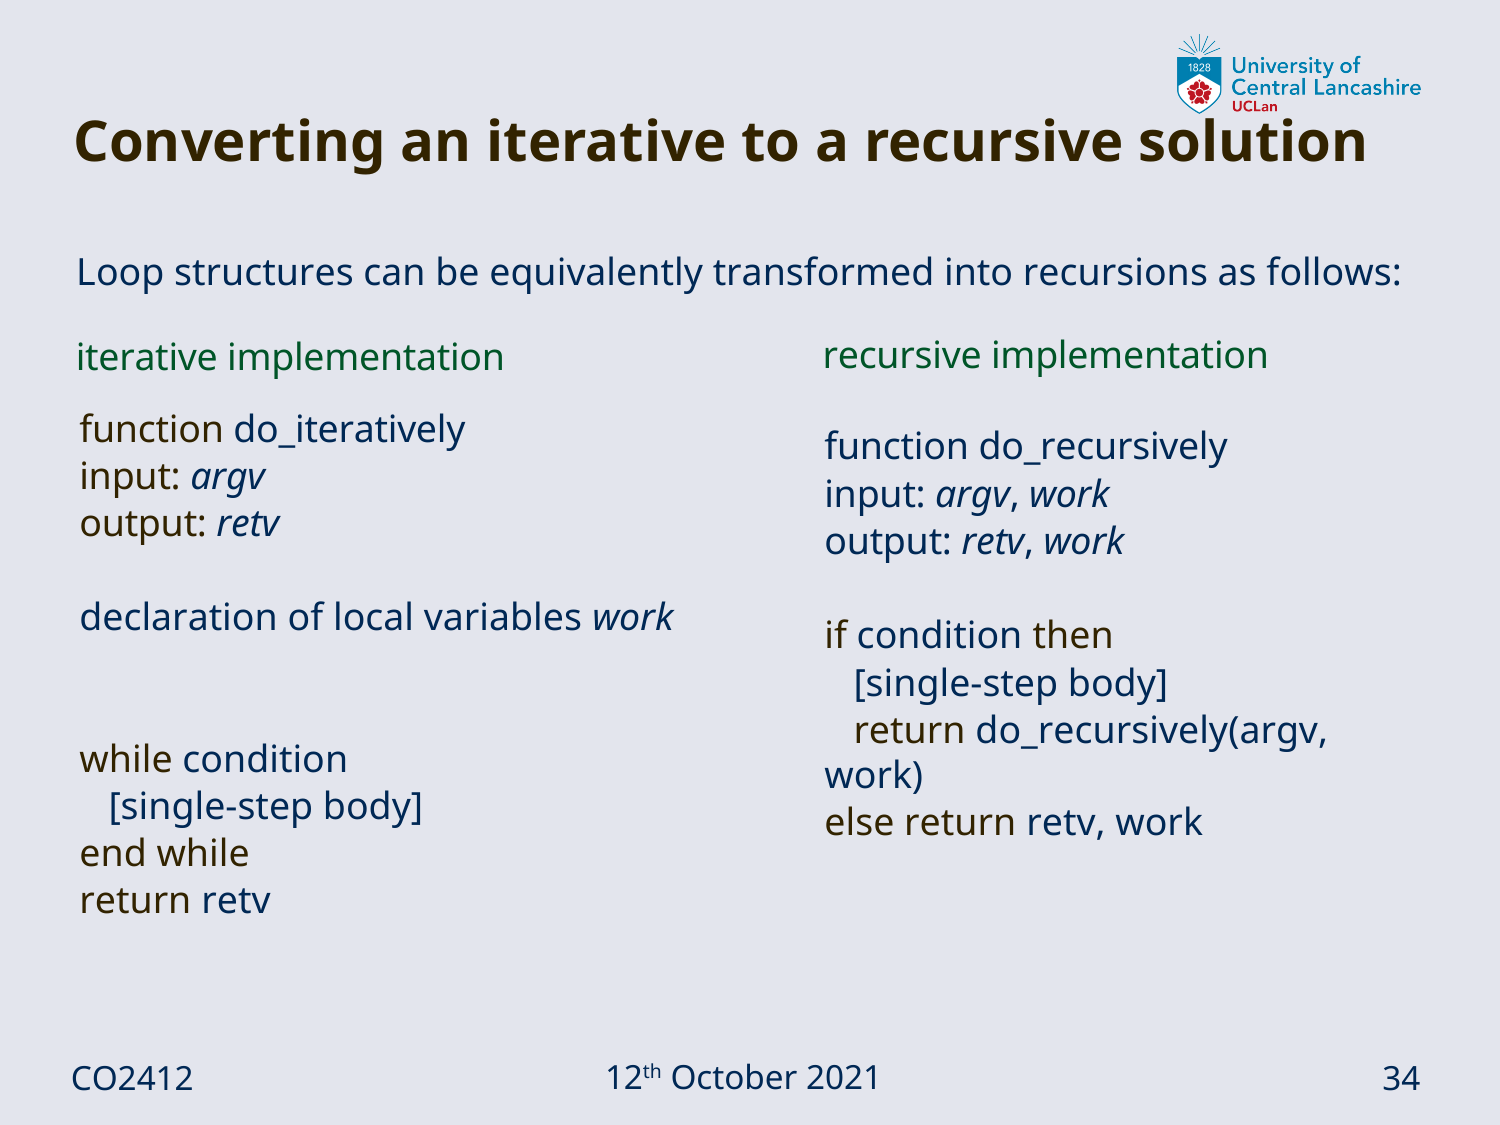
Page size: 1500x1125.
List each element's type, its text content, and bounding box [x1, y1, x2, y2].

text_box Loop structures can be equivalently transformed into recursions as follows: [59, 240, 1444, 325]
text_box function do_iteratively input: argv output: retv declaration of local variables work while condition [single-step body] end while return retv [62, 397, 721, 929]
title Converting an iterative to a recursive solution [58, 93, 1475, 186]
text_box recursive implementation [805, 324, 1454, 394]
picture [1177, 34, 1421, 93]
text_box function do_recursively input: argv, work output: retv, work if condition then [single-step body] return do_recursively(argv, work) else return retv, work [807, 415, 1440, 853]
text_box iterative implementation [59, 325, 835, 390]
